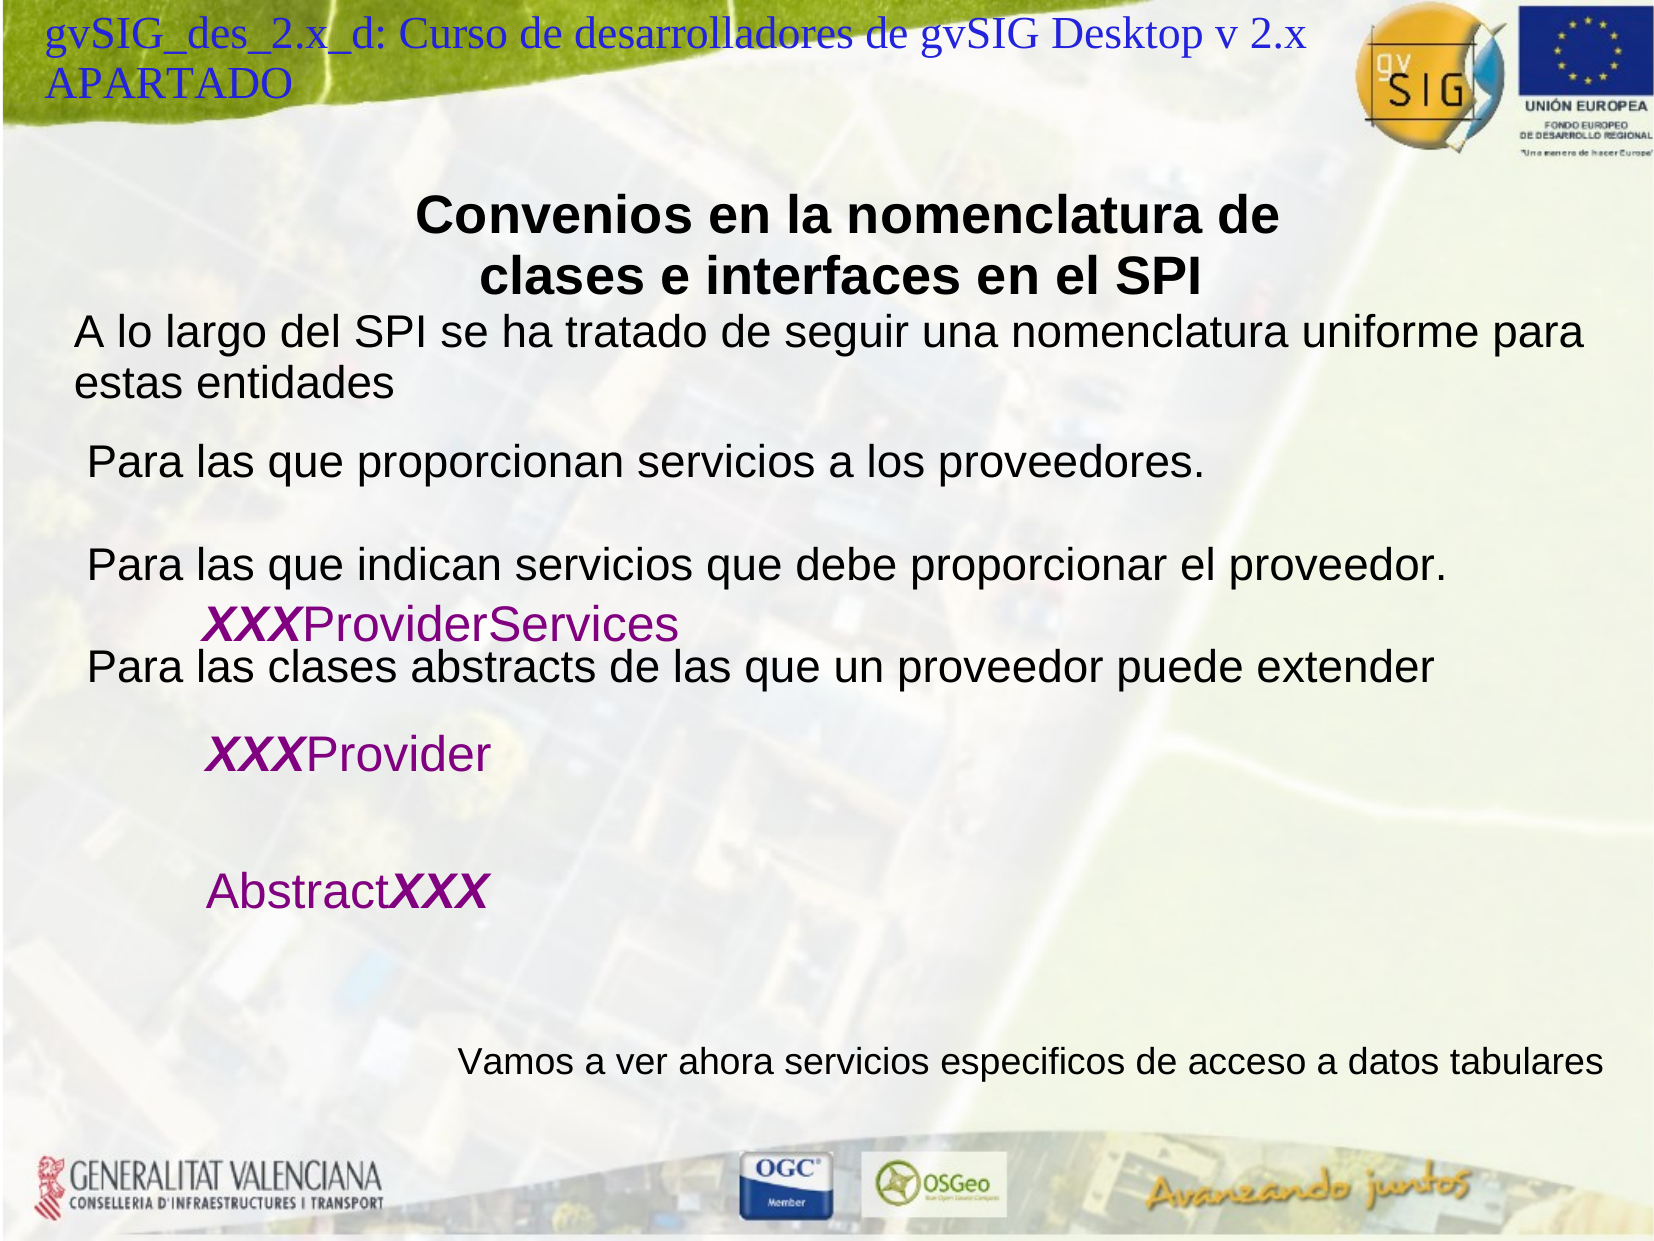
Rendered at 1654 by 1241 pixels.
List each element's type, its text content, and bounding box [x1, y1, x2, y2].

text_box Convenios en la nomenclatura de clases e interfaces en el SPI A lo largo del SPI se ha tratado de seguir una nomenclatura uniforme para estas entidades Para las que proporcionan servicios a los proveedores. Para las que indican servicios que debe proporcionar el proveedor. Para las clases abstracts de las que un proveedor puede extender [59, 177, 1625, 1000]
text_box Vamos a ver ahora servicios especificos de acceso a datos tabulares [442, 1033, 1654, 1105]
picture [2, 0, 1654, 1241]
text_box XXXProvider [177, 718, 551, 810]
text_box AbstractXXX [177, 856, 548, 947]
text_box XXXProviderServices [173, 588, 739, 680]
